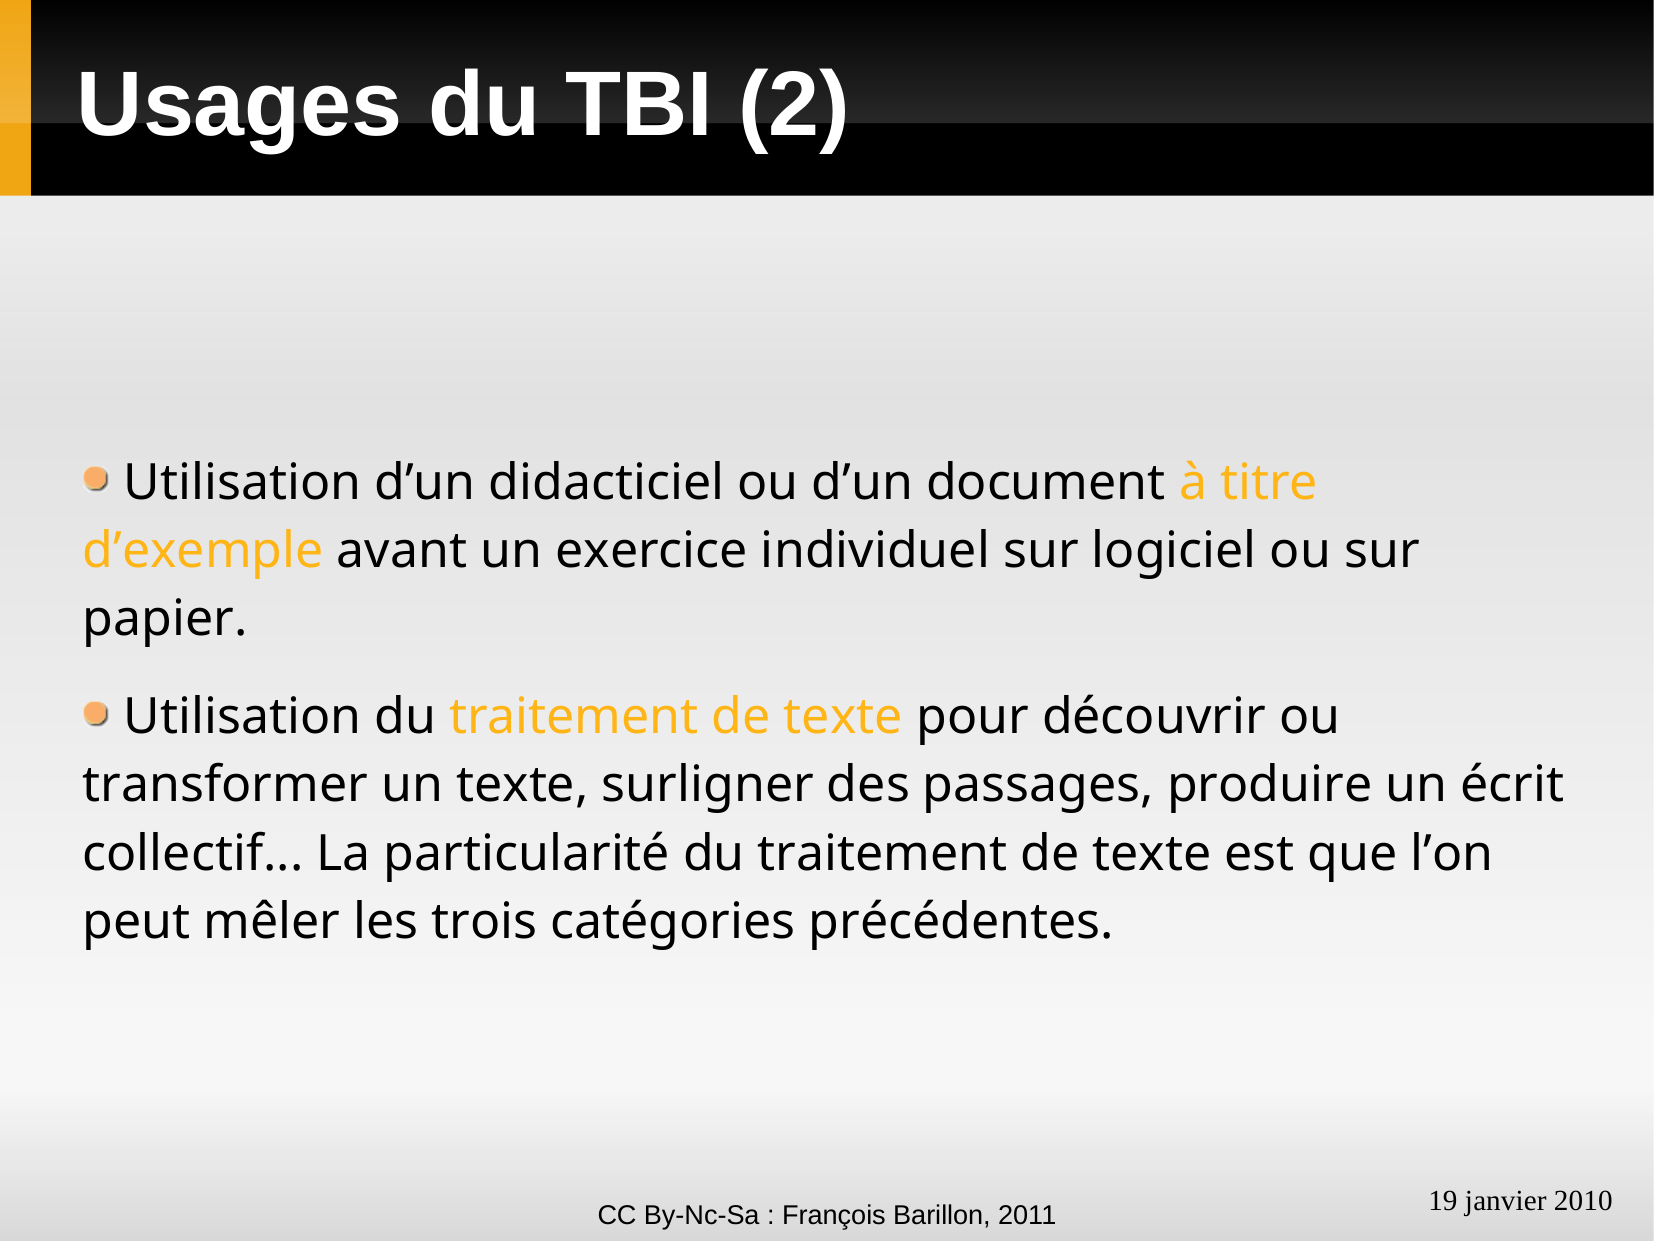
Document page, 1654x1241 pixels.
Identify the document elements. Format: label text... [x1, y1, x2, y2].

picture [0, 0, 1654, 1241]
title Usages du TBI (2) [76, 0, 1565, 208]
subtitle Utilisation d’un didacticiel ou d’un document à titre d’exemple avant un exercice individuel sur logiciel ou sur papier. Utilisation du traitement de texte pour découvrir ou transformer un texte, surligner des passages, produire un écrit collectif... La particularité du traitement de texte est que l’on peut mêler les trois catégories précédentes. [82, 290, 1571, 1109]
text_box 19 janvier 2010 [1387, 1184, 1654, 1241]
